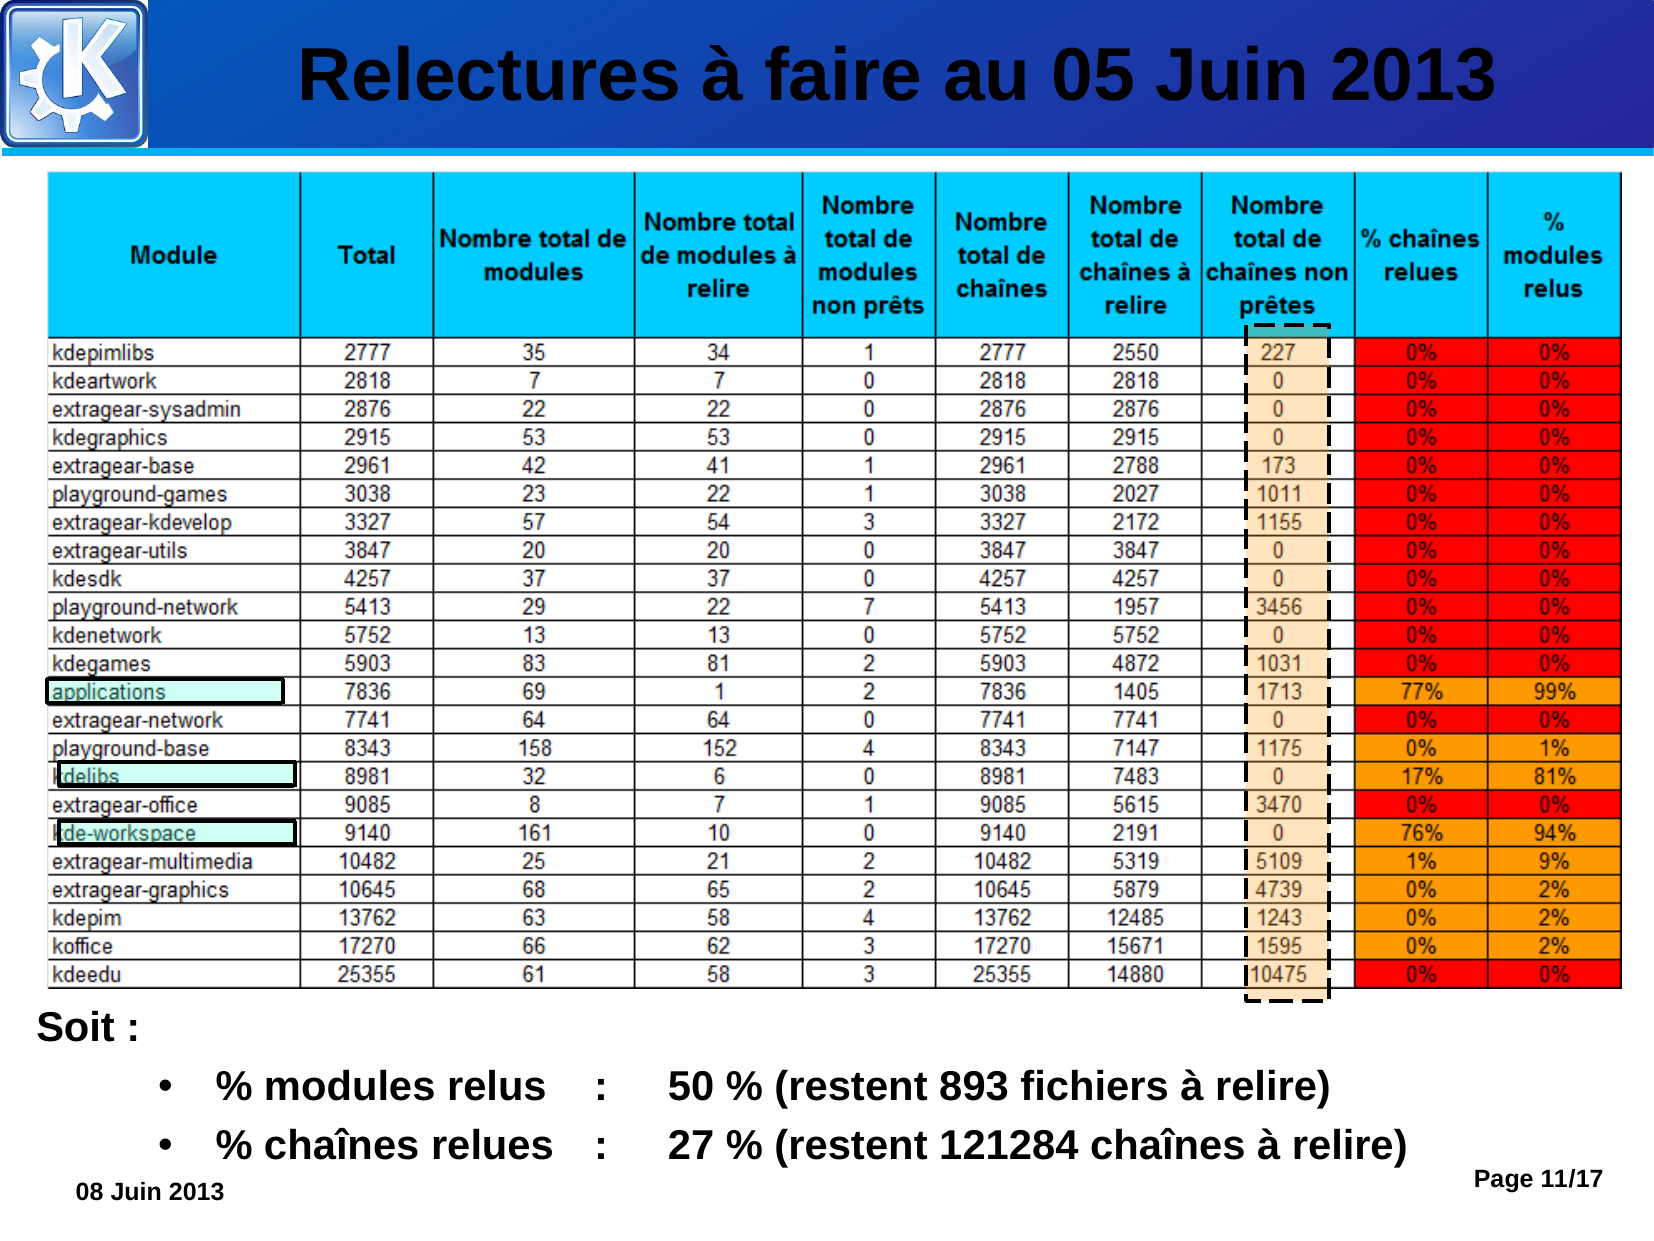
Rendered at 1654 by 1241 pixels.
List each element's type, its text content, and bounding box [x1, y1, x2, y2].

picture [835, 302, 840, 312]
picture [697, 284, 710, 296]
picture [1219, 263, 1226, 279]
picture [1128, 268, 1133, 280]
picture [712, 279, 716, 296]
picture [824, 232, 832, 247]
picture [353, 251, 357, 263]
picture [1101, 269, 1105, 279]
picture [1143, 268, 1147, 280]
picture [706, 219, 710, 229]
picture [1279, 230, 1283, 246]
picture [343, 247, 347, 263]
picture [1105, 301, 1110, 313]
picture [1097, 196, 1105, 213]
picture [684, 219, 688, 230]
picture [656, 251, 660, 263]
picture [957, 249, 965, 263]
picture [1293, 234, 1300, 247]
picture [955, 213, 961, 230]
picture [518, 234, 530, 247]
picture [749, 251, 753, 263]
picture [957, 284, 967, 297]
picture [1394, 268, 1399, 280]
picture [649, 246, 653, 262]
picture [1123, 201, 1127, 213]
picture [779, 219, 786, 230]
picture [997, 246, 1007, 262]
picture [691, 213, 703, 230]
picture [584, 229, 588, 246]
picture [1248, 268, 1261, 279]
picture [1517, 252, 1521, 263]
picture [1143, 301, 1148, 313]
picture [839, 268, 843, 280]
picture [671, 218, 683, 230]
picture [752, 218, 757, 230]
picture [1278, 196, 1290, 213]
picture [1534, 284, 1546, 297]
picture [1158, 229, 1162, 246]
picture [787, 252, 795, 262]
picture [1544, 214, 1551, 220]
picture [869, 268, 874, 280]
picture [726, 284, 734, 296]
picture [872, 301, 885, 313]
picture [1554, 251, 1559, 263]
picture [1239, 196, 1254, 213]
picture [985, 284, 996, 297]
picture [1264, 301, 1269, 313]
picture [1100, 234, 1113, 247]
picture [528, 263, 539, 280]
picture [597, 234, 605, 247]
picture [499, 234, 513, 247]
picture [848, 233, 855, 246]
picture [484, 268, 495, 280]
picture [862, 202, 866, 213]
picture [1547, 246, 1551, 262]
picture [735, 251, 739, 262]
picture [1431, 234, 1465, 247]
picture [706, 252, 710, 262]
picture [556, 268, 560, 280]
picture [677, 251, 681, 263]
picture [712, 218, 717, 230]
picture [449, 229, 455, 247]
picture [439, 230, 449, 246]
picture [1569, 246, 1580, 263]
picture [160, 251, 171, 263]
picture [1416, 268, 1421, 280]
picture [1309, 203, 1314, 213]
picture [197, 246, 208, 263]
picture [1504, 251, 1515, 263]
picture [1431, 268, 1435, 280]
picture [654, 213, 667, 230]
picture [152, 251, 156, 263]
picture [1402, 230, 1428, 247]
picture [722, 218, 727, 230]
picture [1136, 202, 1140, 213]
picture [820, 302, 824, 313]
picture [1136, 269, 1140, 280]
picture [1328, 268, 1340, 280]
picture [970, 279, 982, 297]
picture [995, 219, 999, 230]
picture [1130, 202, 1134, 213]
picture [1293, 201, 1305, 213]
picture [834, 234, 847, 247]
picture [1524, 284, 1529, 297]
picture [498, 268, 509, 280]
picture [493, 229, 497, 247]
picture [1258, 201, 1268, 213]
picture [1108, 202, 1113, 213]
picture [538, 232, 546, 247]
picture [1153, 301, 1157, 313]
picture [1025, 246, 1036, 263]
picture [850, 302, 854, 313]
picture [766, 215, 774, 230]
picture [1035, 285, 1046, 296]
picture [1023, 218, 1028, 230]
picture [1562, 251, 1566, 262]
picture [548, 234, 561, 247]
picture [1564, 284, 1581, 297]
picture [1313, 268, 1324, 280]
picture [1384, 268, 1390, 280]
text_box [59, 820, 296, 845]
picture [1123, 234, 1134, 247]
picture [1266, 234, 1277, 247]
picture [1228, 269, 1238, 280]
picture [1301, 229, 1305, 246]
picture [687, 284, 696, 296]
picture [735, 284, 748, 297]
picture [182, 251, 187, 263]
picture [1329, 337, 1622, 989]
picture [900, 201, 905, 213]
picture [719, 279, 723, 297]
picture [889, 301, 893, 313]
picture [883, 202, 888, 213]
picture [1017, 251, 1021, 263]
picture [842, 301, 847, 313]
picture [982, 218, 994, 230]
picture [967, 251, 971, 263]
picture [789, 213, 793, 229]
picture [760, 219, 765, 229]
picture [1467, 234, 1478, 247]
picture [1114, 232, 1121, 246]
picture [1108, 268, 1125, 280]
picture [877, 268, 881, 279]
text_box [47, 679, 284, 703]
picture [862, 263, 866, 279]
picture [1093, 263, 1099, 280]
picture [606, 229, 625, 247]
picture [1539, 251, 1543, 263]
picture [847, 268, 858, 280]
picture [1165, 234, 1177, 247]
picture [812, 301, 817, 313]
picture [47, 171, 1622, 989]
picture [903, 299, 910, 313]
picture [1116, 202, 1121, 212]
picture [1288, 301, 1292, 313]
picture [549, 263, 553, 280]
picture [380, 252, 387, 263]
picture [1524, 251, 1528, 263]
picture [1115, 301, 1119, 313]
picture [1005, 284, 1017, 297]
picture [1185, 269, 1189, 279]
picture [361, 252, 366, 262]
picture [819, 268, 836, 280]
picture [1233, 232, 1241, 247]
picture [1136, 230, 1140, 246]
picture [1257, 232, 1265, 246]
picture [1243, 234, 1256, 247]
picture [892, 229, 911, 247]
picture [190, 251, 194, 262]
picture [458, 234, 490, 247]
picture [742, 216, 751, 230]
picture [1158, 201, 1163, 213]
picture [1090, 232, 1098, 247]
picture [691, 251, 702, 263]
picture [1090, 196, 1095, 213]
picture [981, 249, 994, 263]
picture [1206, 267, 1211, 280]
picture [1424, 268, 1428, 279]
picture [644, 213, 650, 230]
text_box Relectures à faire au 05 Juin 2013 [141, 0, 1654, 148]
picture [1151, 202, 1156, 212]
picture [890, 268, 895, 280]
picture [1002, 213, 1014, 230]
picture [1017, 219, 1021, 229]
picture [571, 235, 582, 247]
picture [1389, 234, 1400, 247]
text_box Soit : % modules relus : 50 % (restent 893 fichiers à relire) % chaînes relues : 27 % (restent 121284 chaînes à relire) [35, 1000, 1619, 1199]
picture [1020, 284, 1032, 296]
picture [562, 233, 569, 247]
picture [1248, 301, 1260, 313]
picture [742, 246, 746, 263]
picture [827, 301, 831, 313]
picture [857, 234, 868, 247]
picture [1168, 201, 1172, 213]
picture [513, 267, 524, 280]
picture [875, 196, 881, 213]
picture [1279, 299, 1286, 313]
picture [1143, 196, 1149, 213]
picture [0, 0, 141, 148]
picture [1532, 252, 1537, 262]
picture [822, 196, 845, 213]
text_box [59, 761, 296, 786]
picture [1553, 213, 1558, 221]
picture [1239, 301, 1246, 318]
picture [1271, 202, 1275, 213]
picture [1549, 279, 1562, 297]
picture [175, 246, 179, 262]
text_box [1246, 324, 1329, 1001]
picture [367, 248, 375, 263]
picture [130, 246, 149, 263]
picture [1130, 296, 1140, 313]
picture [884, 234, 891, 247]
picture [641, 251, 645, 263]
picture [1409, 263, 1413, 280]
picture [1238, 269, 1245, 279]
picture [1263, 268, 1274, 280]
picture [727, 251, 732, 263]
picture [849, 201, 859, 213]
picture [864, 301, 870, 318]
picture [1304, 268, 1310, 280]
picture [890, 201, 895, 213]
picture [965, 213, 978, 230]
picture [713, 251, 717, 263]
picture [975, 252, 980, 262]
picture [870, 229, 874, 246]
picture [1080, 268, 1084, 280]
picture [1231, 196, 1237, 213]
picture [1150, 234, 1157, 247]
picture [1033, 218, 1038, 230]
picture [684, 252, 688, 263]
picture [1308, 234, 1320, 247]
picture [998, 284, 1002, 296]
